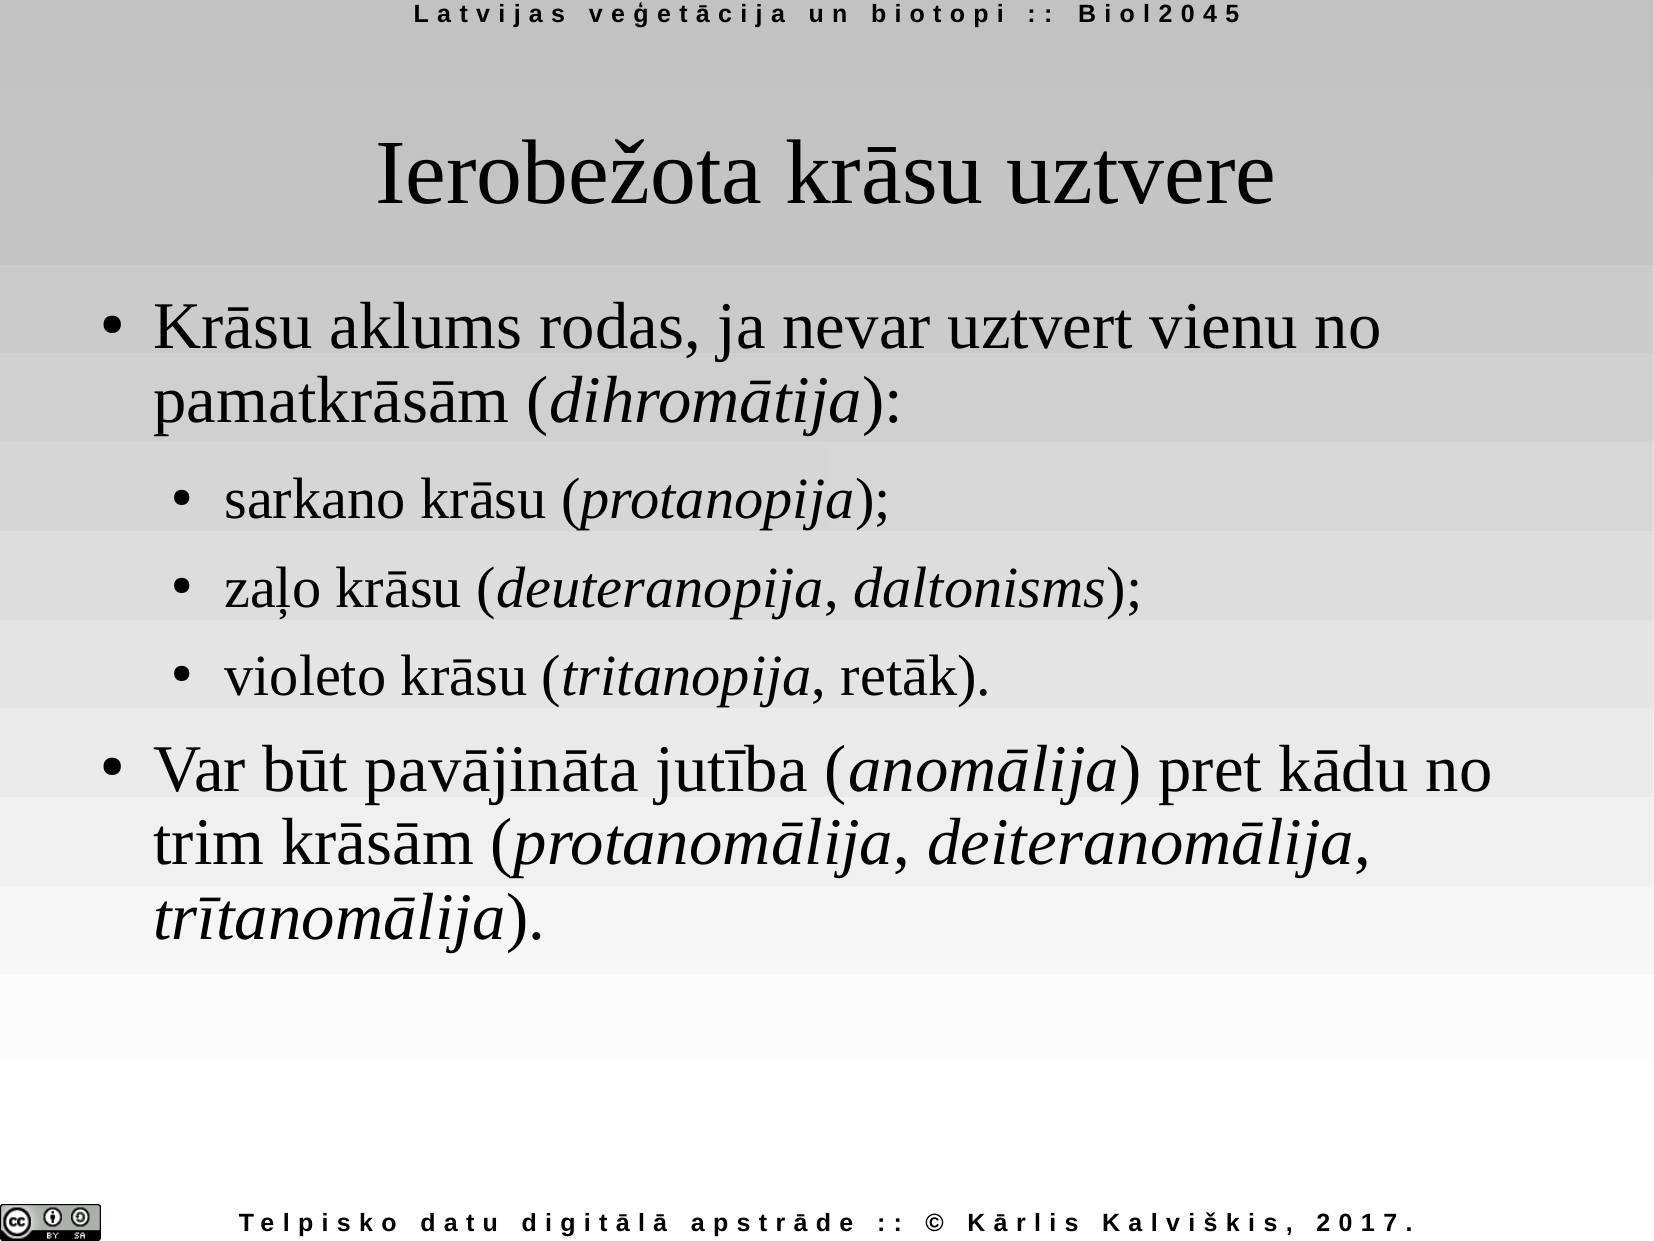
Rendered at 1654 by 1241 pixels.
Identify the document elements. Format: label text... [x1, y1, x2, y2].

picture [0, 0, 1654, 1241]
list Krāsu aklums rodas, ja nevar uztvert vienu no pamatkrāsām (dihromātija): sarkano krāsu (protanopija); zaļo krāsu (deuteranopija, daltonisms); violeto krāsu (tritanopija, retāk). Var būt pavājināta jutība (anomālija) pret kādu no trim krāsām (protanomālija, deiteranomālija, trītanomālija). [82, 289, 1571, 1113]
title Ierobežota krāsu uztvere [29, 49, 1625, 296]
